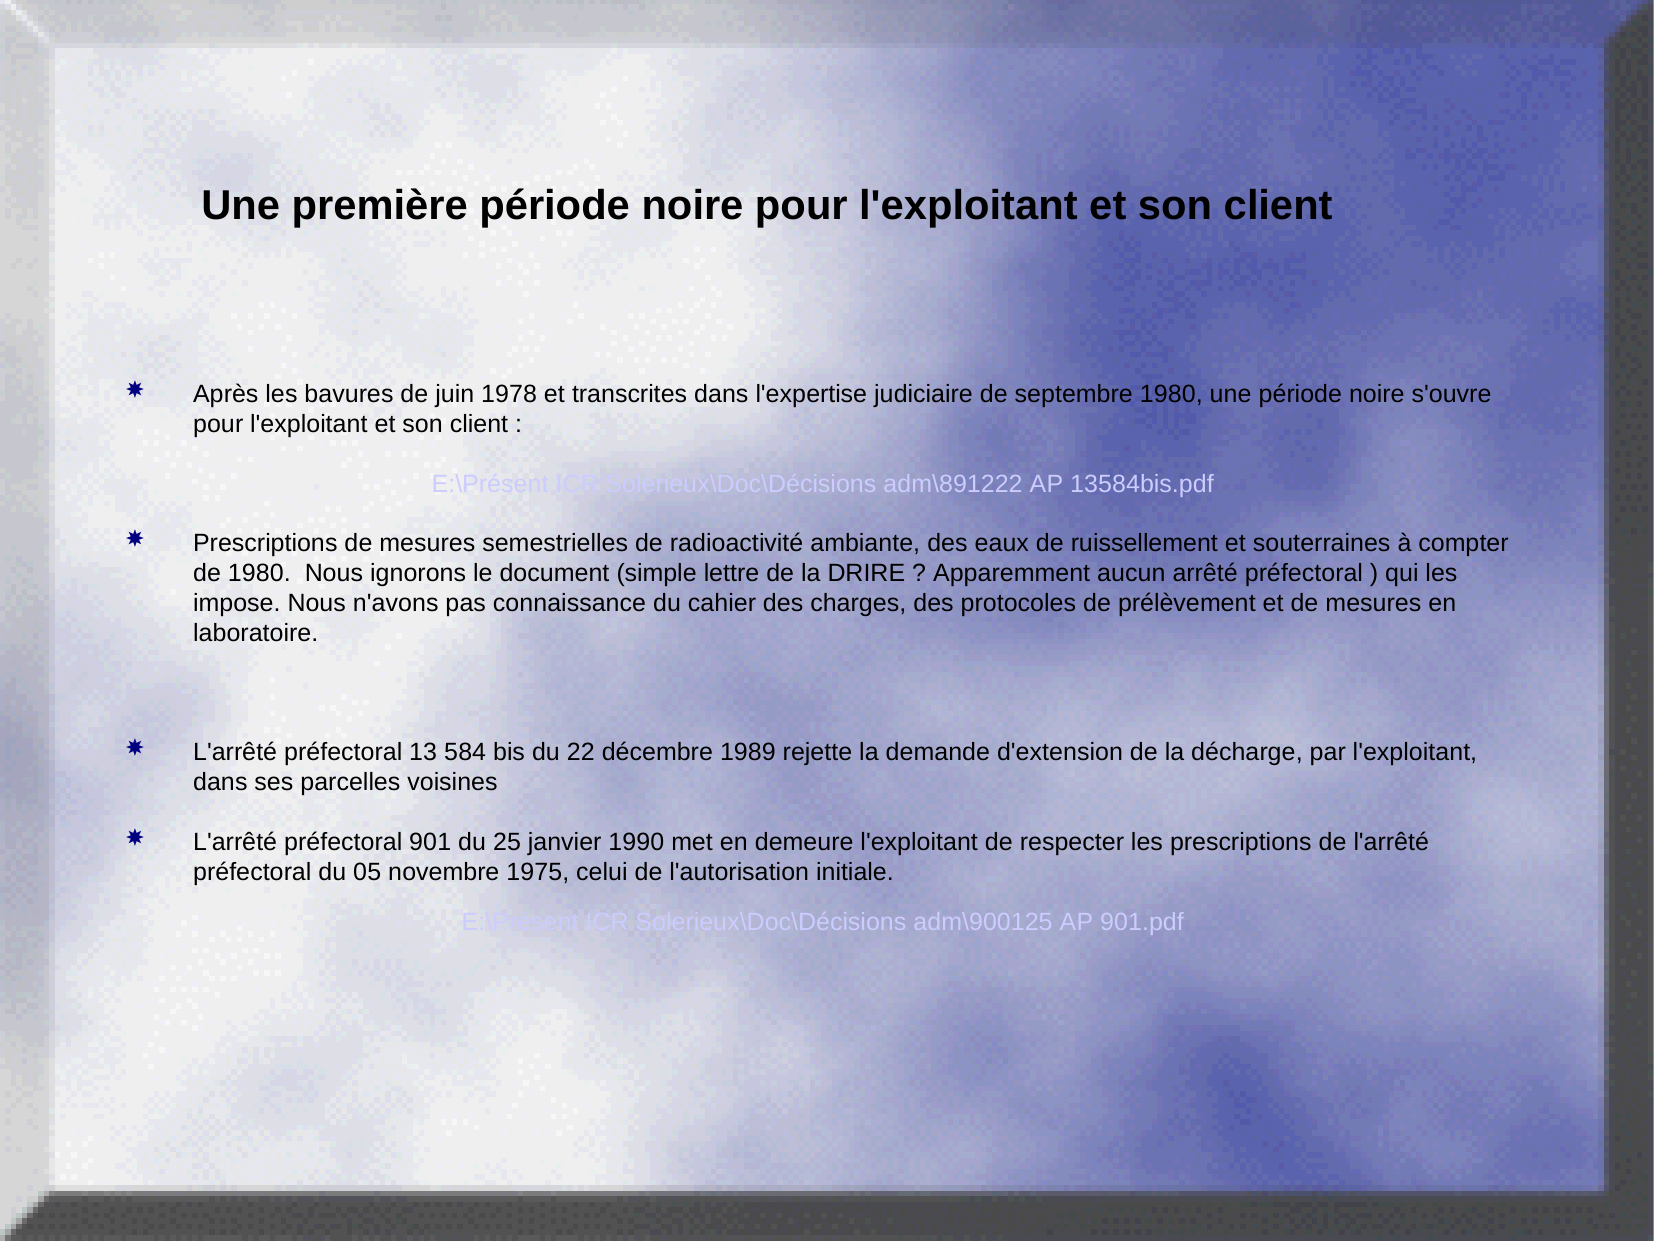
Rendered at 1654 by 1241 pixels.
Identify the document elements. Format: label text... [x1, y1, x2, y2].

list Après les bavures de juin 1978 et transcrites dans l'expertise judiciaire de septembre 1980, une période noire s'ouvre pour l'exploitant et son client : E:\Présent ICR Solerieux\Doc\Décisions adm\891222 AP 13584bis.pdf Prescriptions de mesures semestrielles de radioactivité ambiante, des eaux de ruissellement et souterraines à compter de 1980. Nous ignorons le document (simple lettre de la DRIRE ? Apparemment aucun arrêté préfectoral ) qui les impose. Nous n'avons pas connaissance du cahier des charges, des protocoles de prélèvement et de mesures en laboratoire. L'arrêté préfectoral 13 584 bis du 22 décembre 1989 rejette la demande d'extension de la décharge, par l'exploitant, dans ses parcelles voisines L'arrêté préfectoral 901 du 25 janvier 1990 met en demeure l'exploitant de respecter les prescriptions de l'arrêté préfectoral du 05 novembre 1975, celui de l'autorisation initiale. E:\Présent ICR Solerieux\Doc\Décisions adm\900125 AP 901.pdf [118, 318, 1524, 1004]
title Une première période noire pour l'exploitant et son client [201, 105, 1536, 306]
picture [0, 0, 1654, 1241]
